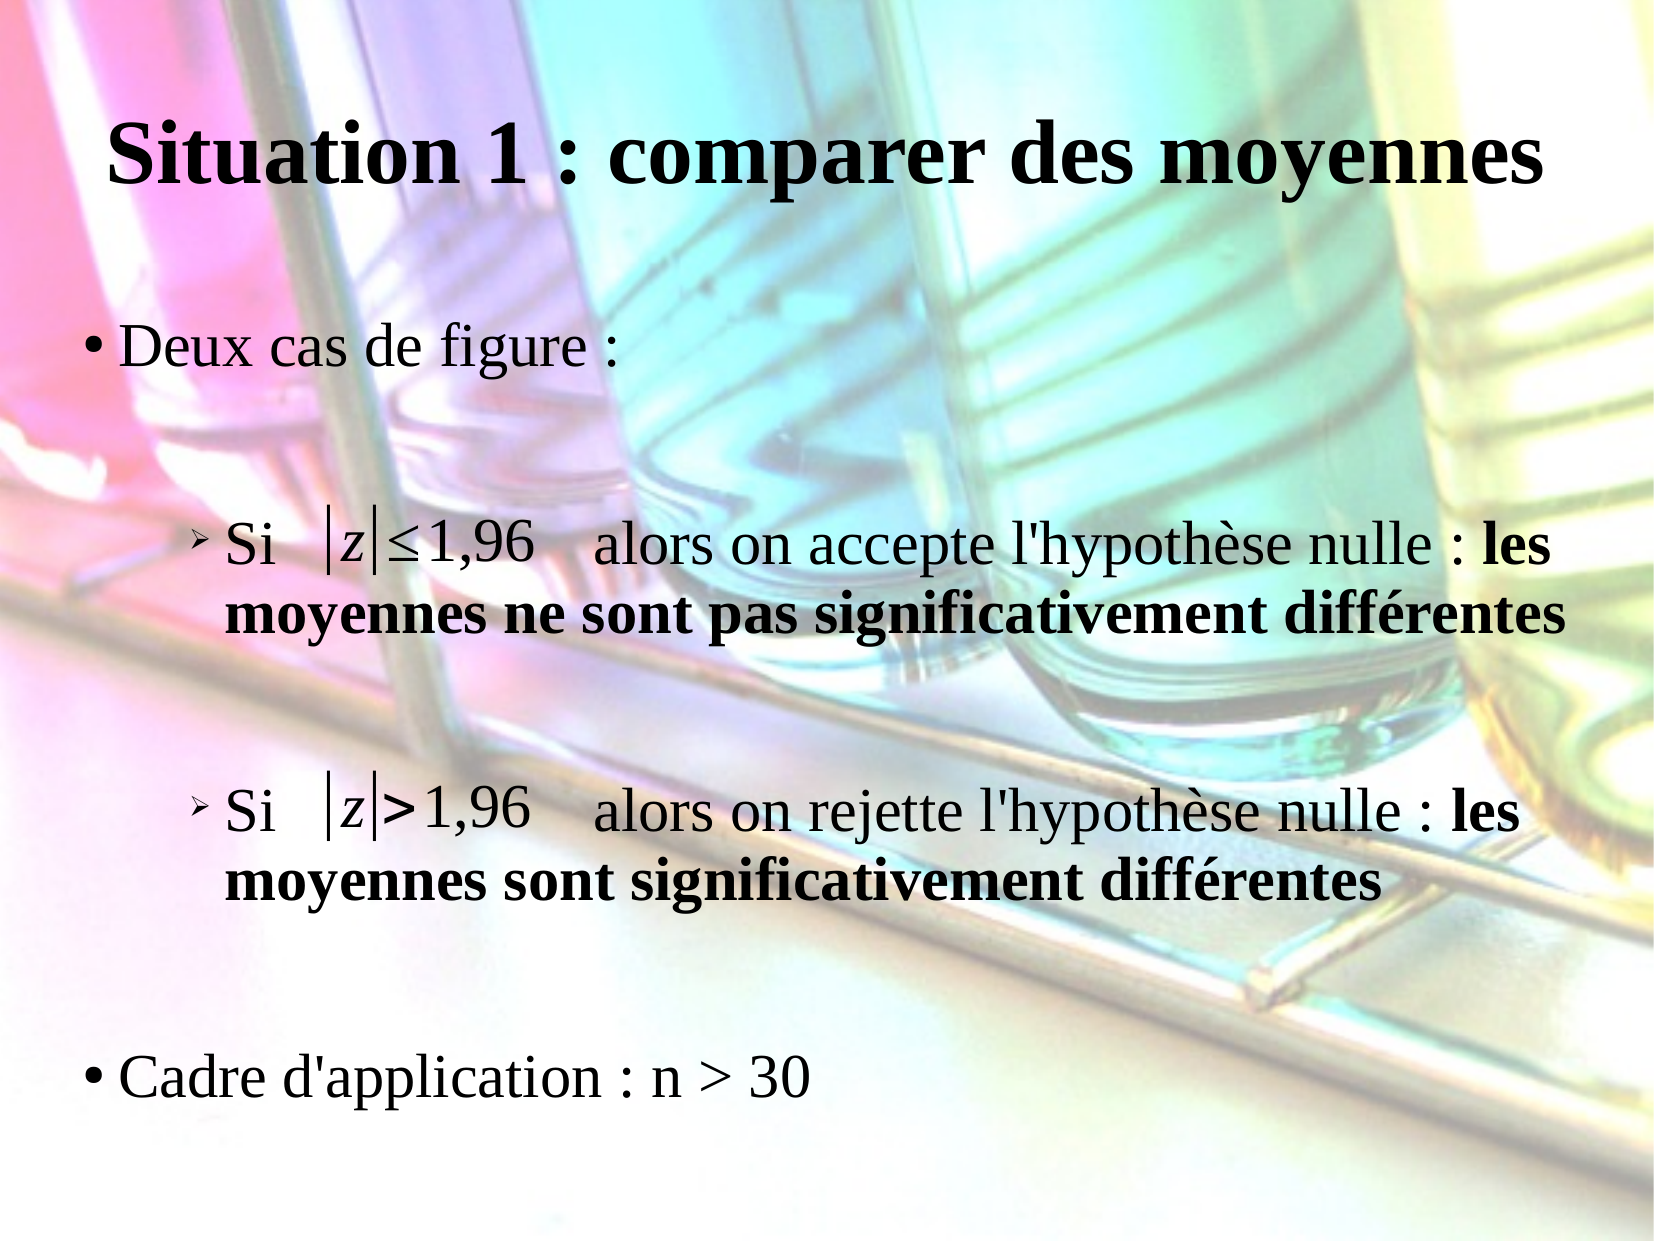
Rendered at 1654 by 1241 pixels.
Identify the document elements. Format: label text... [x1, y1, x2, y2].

text_box Deux cas de figure : Si alors on accepte l'hypothèse nulle : les moyennes ne sont pas significativement différentes Si alors on rejette l'hypothèse nulle : les moyennes sont significativement différentes Cadre d'application : n > 30 [82, 310, 1630, 1211]
picture [0, 0, 1654, 1241]
title Situation 1 : comparer des moyennes [82, 49, 1571, 257]
chart [310, 501, 544, 579]
chart [310, 767, 539, 845]
